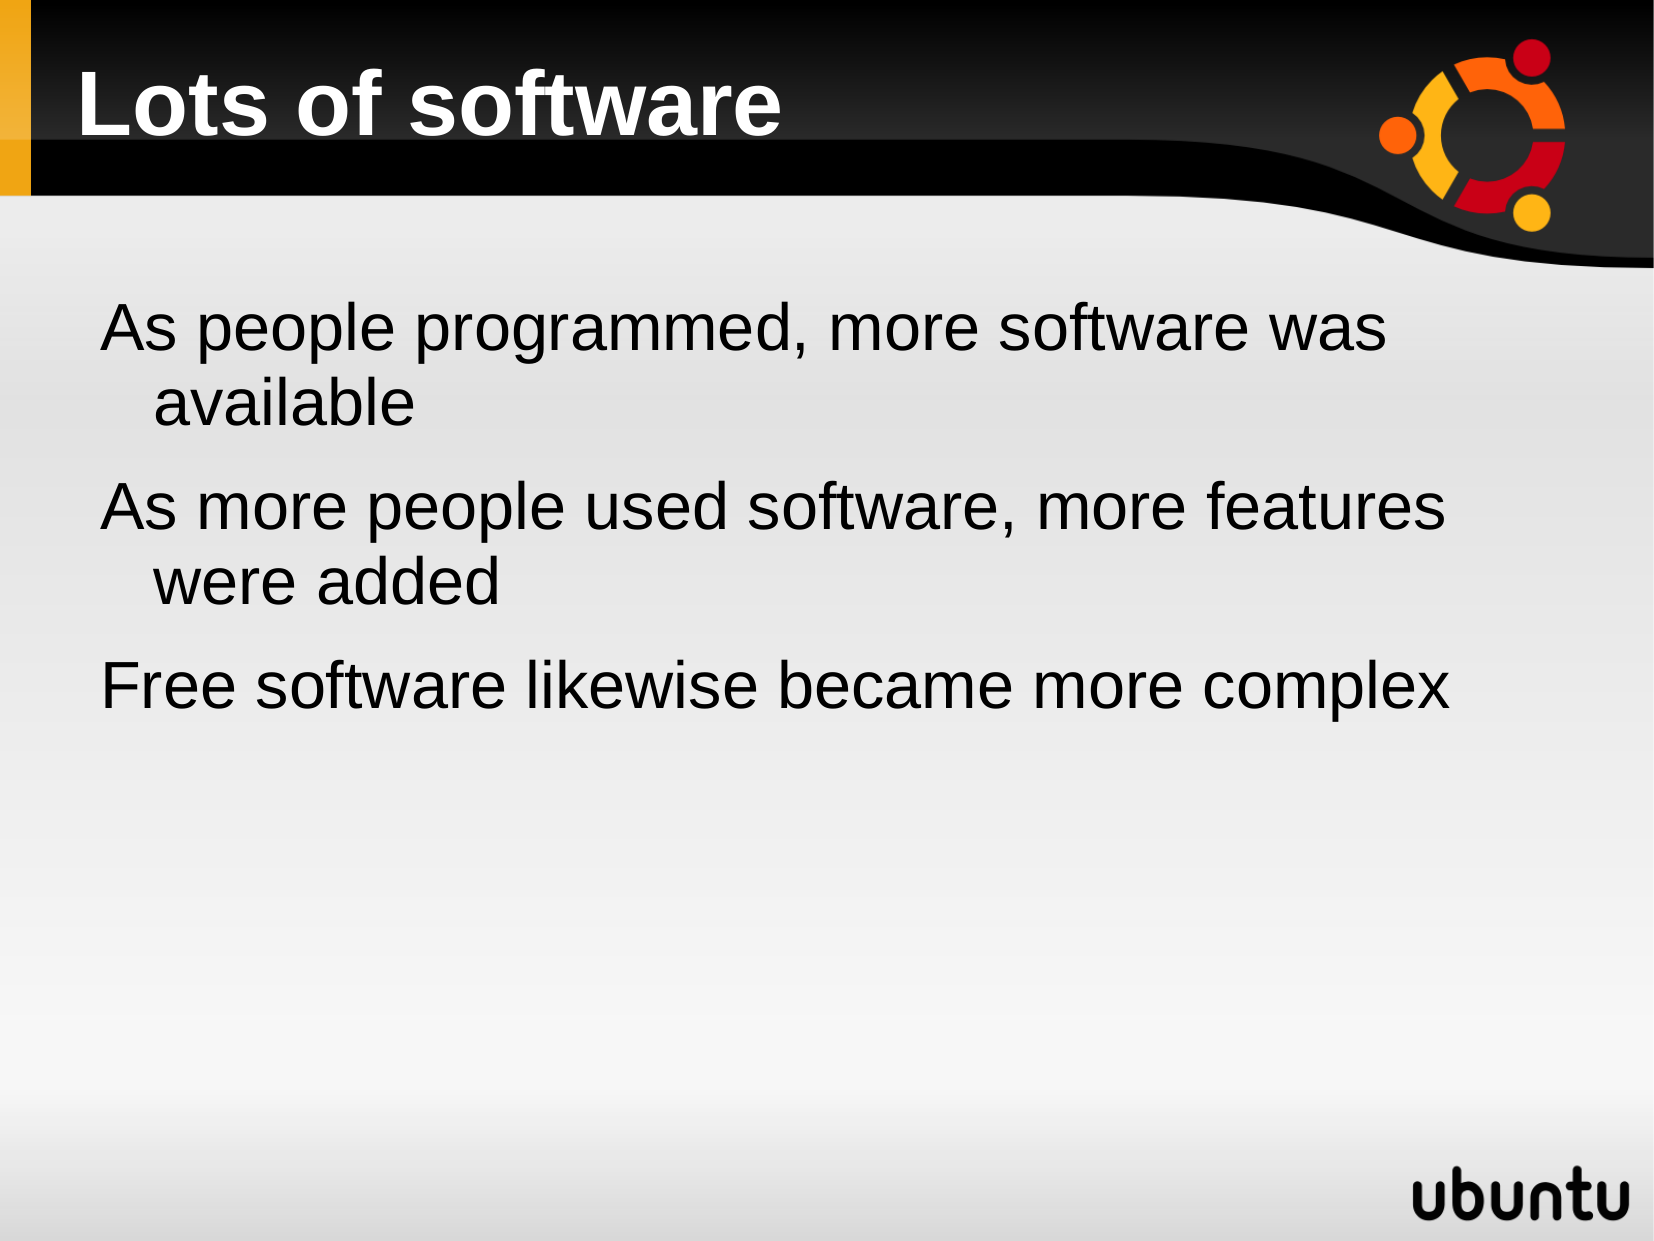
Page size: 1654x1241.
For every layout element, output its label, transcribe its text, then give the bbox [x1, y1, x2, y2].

title Lots of software [76, 0, 1565, 208]
list As people programmed, more software was available As more people used software, more features were added Free software likewise became more complex [82, 290, 1571, 1109]
picture [0, 0, 1654, 1241]
